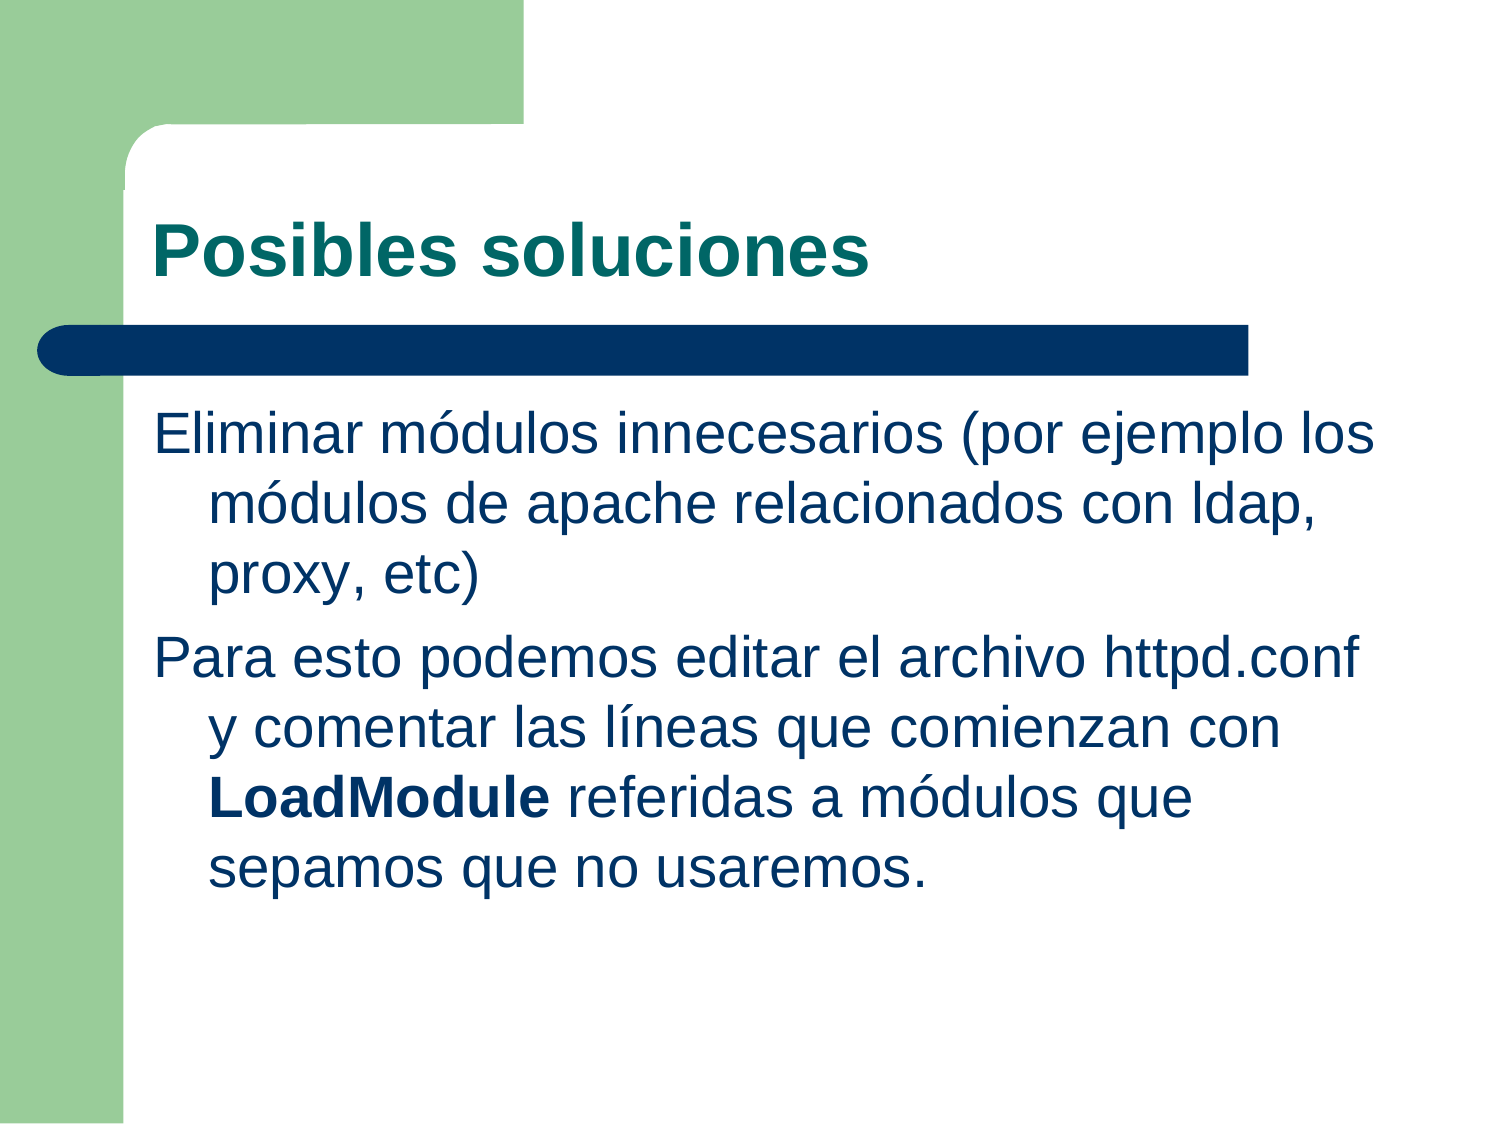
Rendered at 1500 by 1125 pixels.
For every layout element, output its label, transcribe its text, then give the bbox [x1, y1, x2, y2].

list Eliminar módulos innecesarios (por ejemplo los módulos de apache relacionados con ldap, proxy, etc) Para esto podemos editar el archivo httpd.conf y comentar las líneas que comienzan con LoadModule referidas a módulos que sepamos que no usaremos. [137, 387, 1399, 1125]
title Posibles soluciones [136, 136, 1413, 300]
